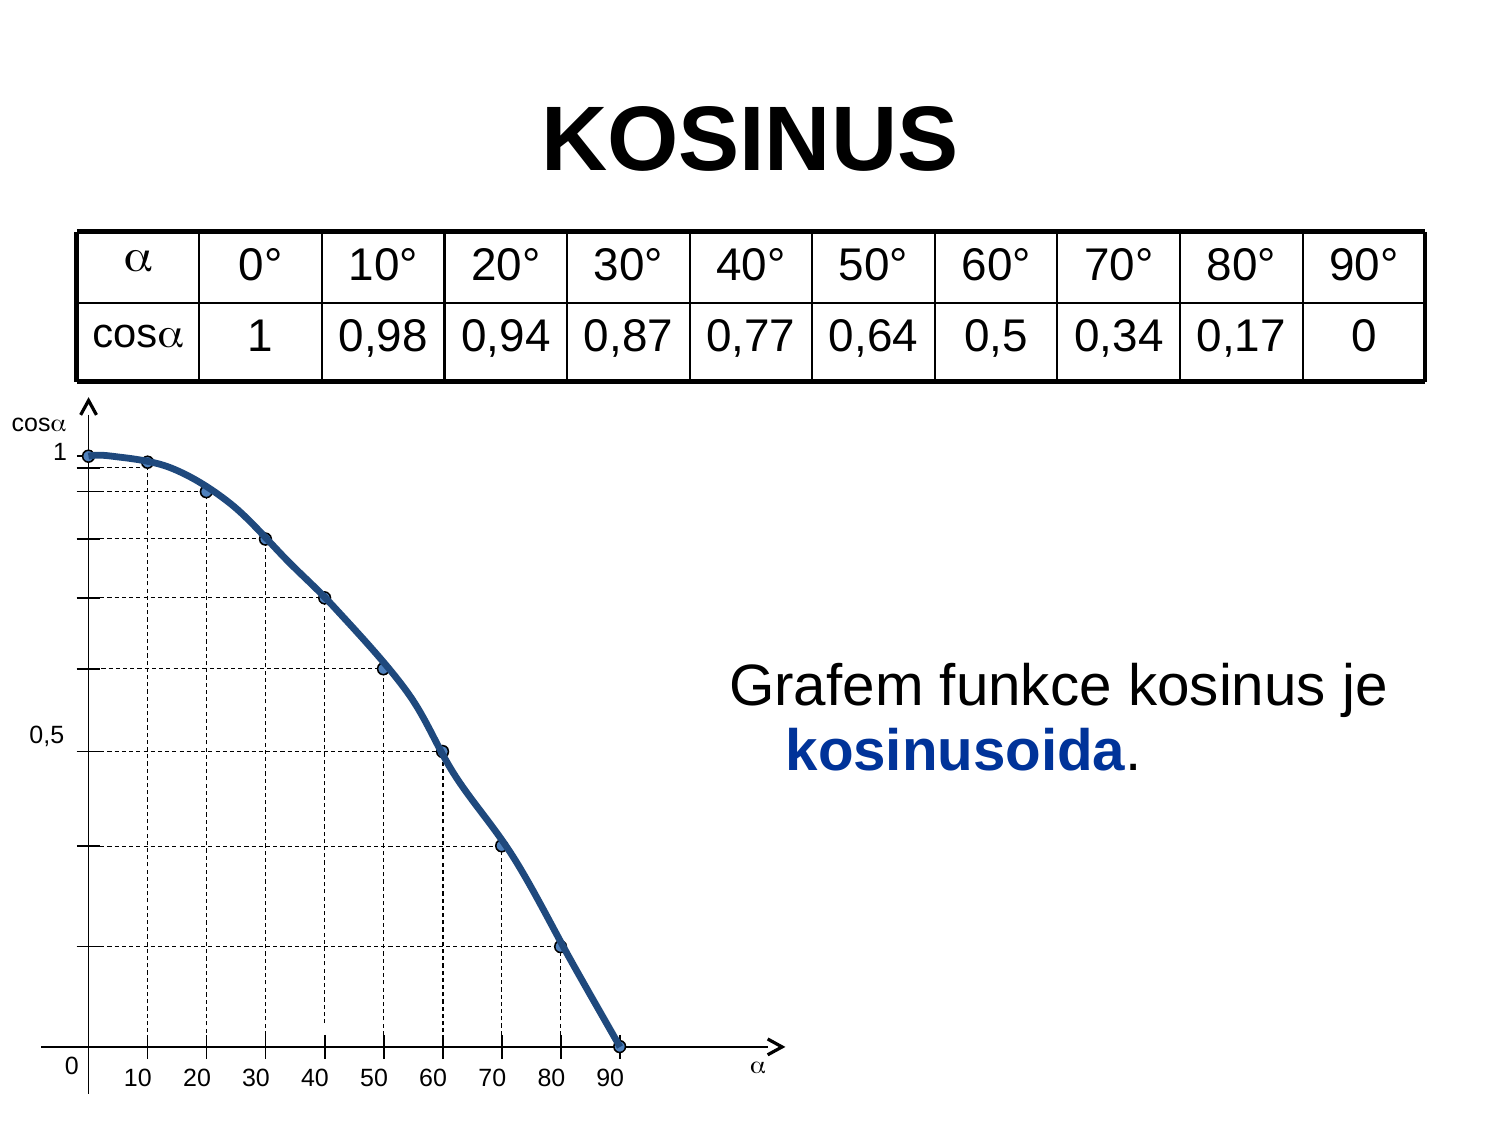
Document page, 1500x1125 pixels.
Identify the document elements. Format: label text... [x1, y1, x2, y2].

text_box [495, 841, 505, 852]
text_box 30 [242, 1058, 278, 1099]
text_box 80° [1181, 234, 1302, 302]
text_box 0 [64, 1046, 101, 1087]
text_box 0,5 [29, 716, 65, 756]
text_box cos [11, 403, 77, 439]
text_box 50° [813, 234, 934, 302]
text_box 0,5 [936, 304, 1056, 379]
text_box Grafem funkce kosinus je kosinusoida. [714, 645, 1436, 799]
text_box 0,77 [691, 304, 811, 379]
text_box  [750, 1049, 786, 1090]
text_box [443, 745, 449, 755]
title KOSINUS [75, 45, 1426, 232]
text_box 60° [936, 234, 1056, 302]
text_box [82, 450, 94, 463]
text_box [142, 464, 152, 469]
text_box 90° [1304, 234, 1423, 302]
text_box 10° [323, 234, 443, 302]
text_box [554, 943, 562, 953]
text_box [377, 664, 388, 675]
text_box 70 [478, 1058, 514, 1099]
text_box 1 [53, 432, 89, 473]
text_box [200, 488, 212, 498]
text_box  [79, 234, 198, 302]
text_box 0,94 [446, 304, 566, 379]
text_box 20° [446, 234, 566, 302]
text_box 40° [691, 234, 811, 302]
text_box 0,98 [323, 304, 443, 379]
text_box 0,34 [1058, 304, 1179, 379]
text_box 90 [596, 1058, 632, 1099]
text_box 0,17 [1181, 304, 1302, 379]
text_box 0,64 [813, 304, 934, 379]
text_box 10 [123, 1058, 160, 1099]
text_box 20 [183, 1058, 219, 1099]
text_box 0° [200, 234, 321, 302]
text_box 40 [301, 1058, 337, 1099]
text_box 1 [200, 304, 321, 379]
text_box [259, 537, 266, 546]
text_box 30° [568, 234, 689, 302]
text_box 80 [537, 1058, 573, 1099]
text_box [613, 1040, 626, 1053]
text_box 50 [360, 1058, 396, 1099]
text_box cos [79, 304, 198, 379]
text_box 0,87 [568, 304, 689, 379]
text_box [318, 597, 325, 604]
text_box 60 [419, 1058, 455, 1099]
text_box 70° [1058, 234, 1179, 302]
text_box 0 [1304, 304, 1423, 379]
